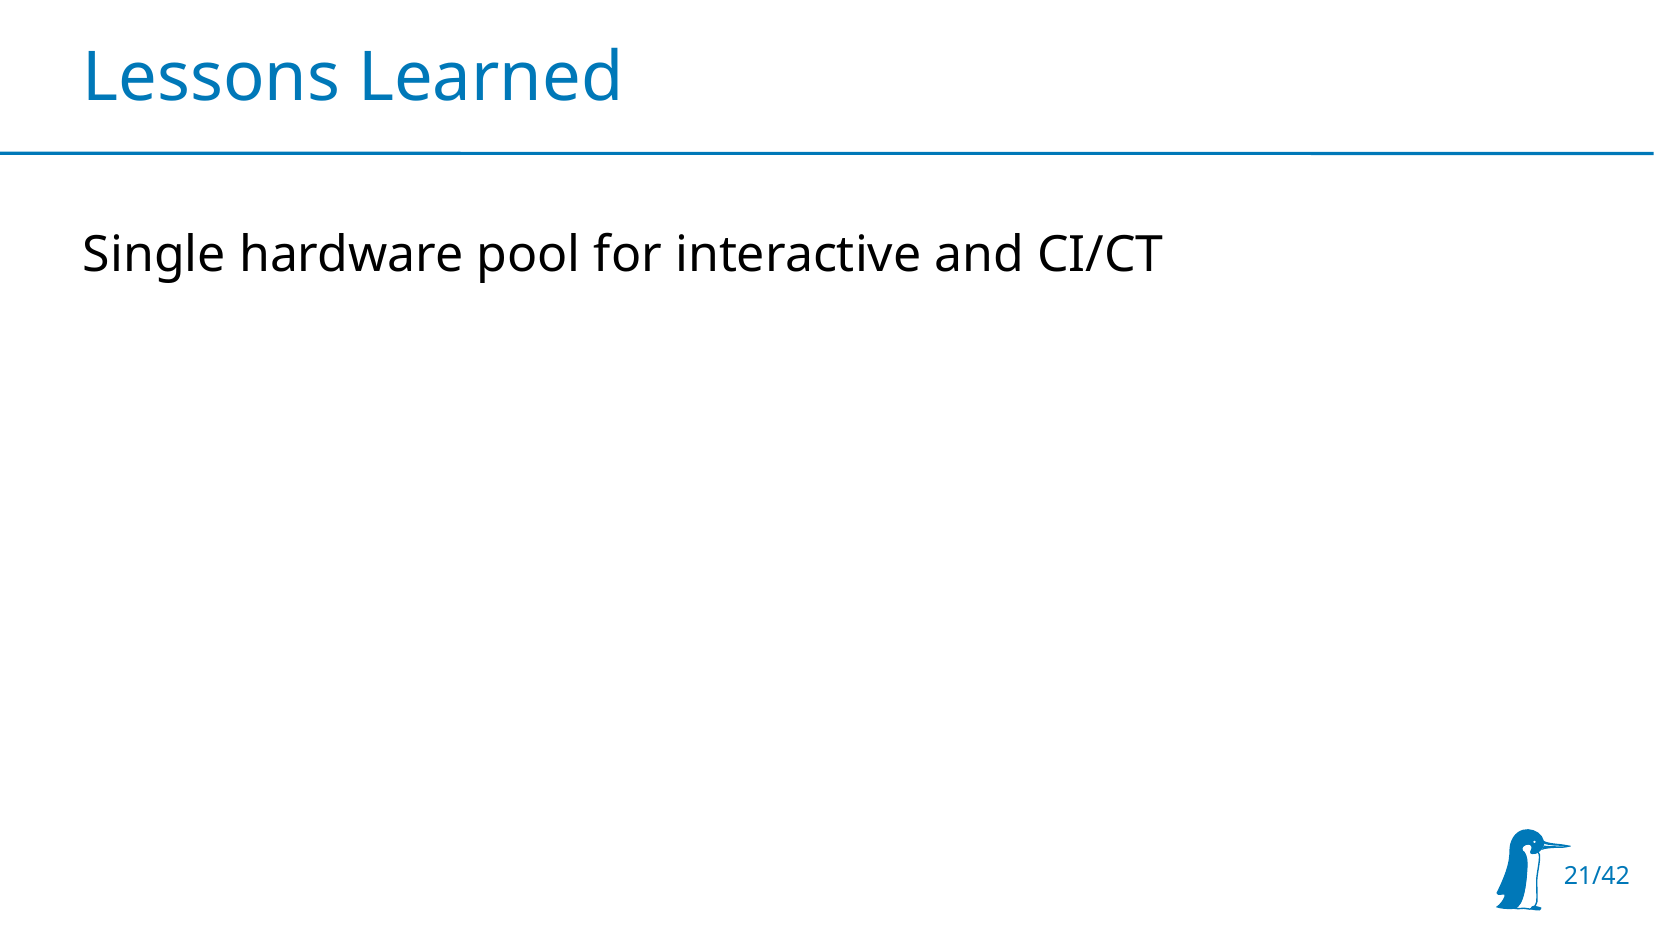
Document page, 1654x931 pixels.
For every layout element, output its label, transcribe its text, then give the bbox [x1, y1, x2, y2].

list Single hardware pool for interactive and CI/CT [82, 217, 1571, 861]
title Lessons Learned [82, 30, 1571, 121]
